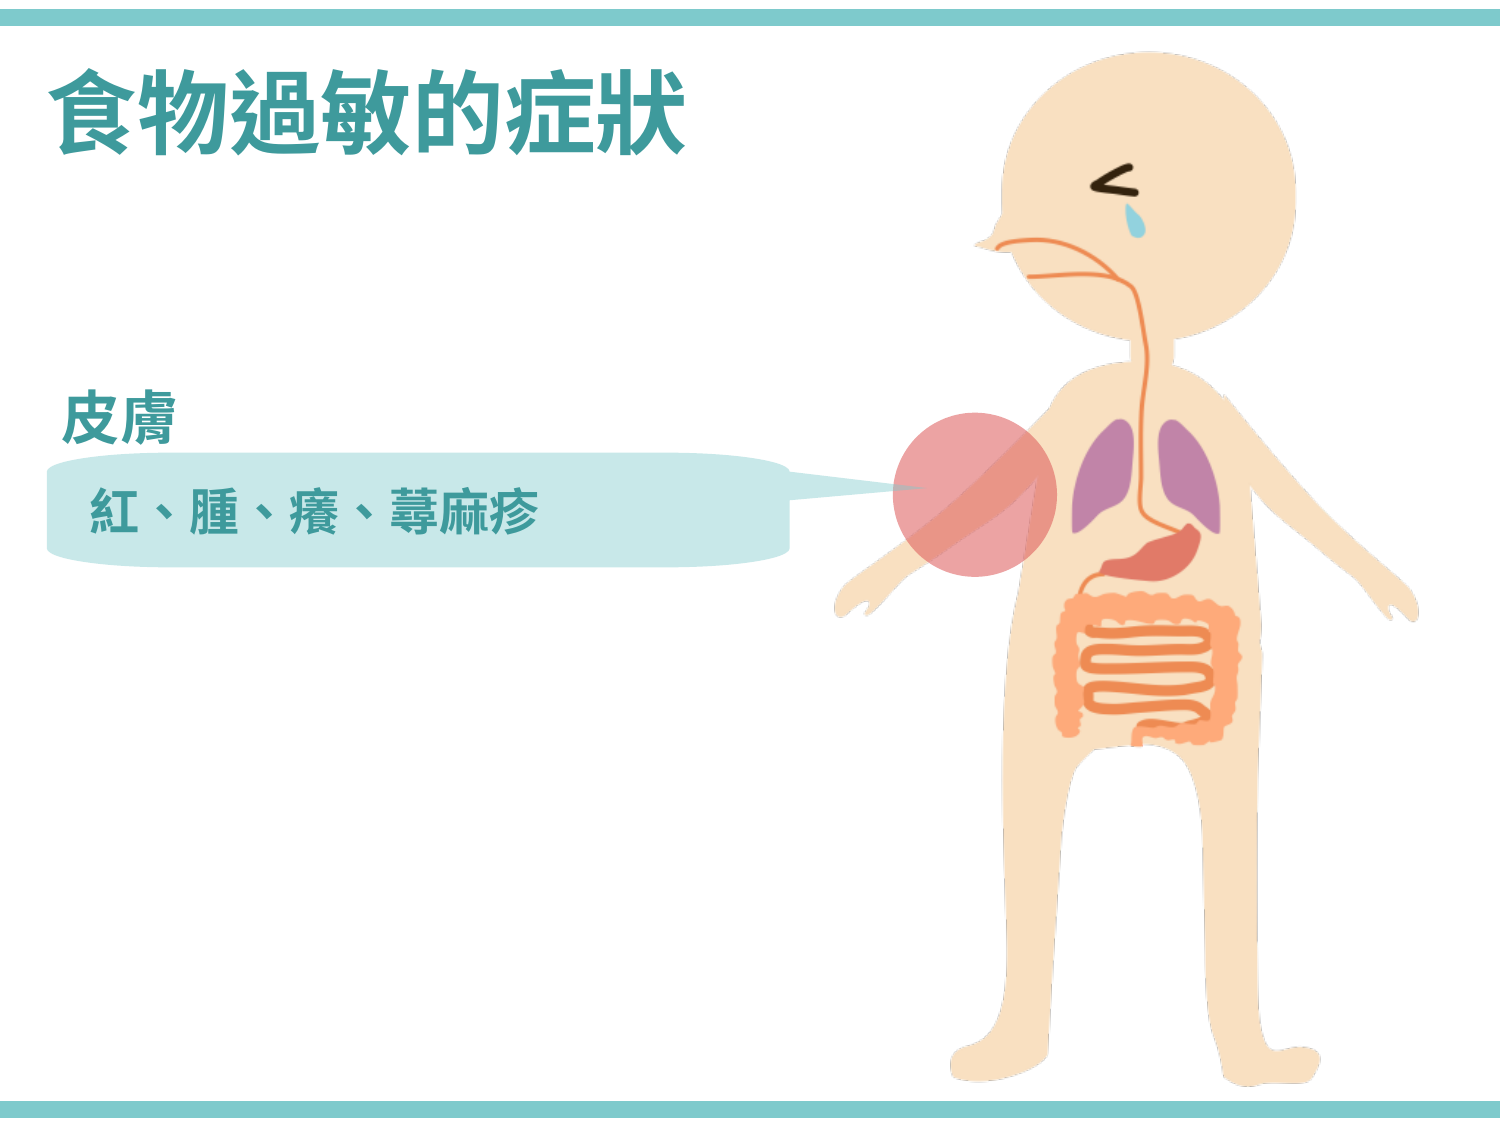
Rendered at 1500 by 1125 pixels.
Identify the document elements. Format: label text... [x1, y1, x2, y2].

picture [801, 0, 1500, 1125]
text_box 紅、腫、癢、蕁麻疹 [46, 452, 928, 568]
text_box [0, 9, 801, 26]
text_box 皮膚 [47, 373, 193, 458]
text_box [0, 1101, 801, 1118]
title 食物過敏的症狀 [30, 43, 751, 193]
text_box [892, 412, 1058, 577]
